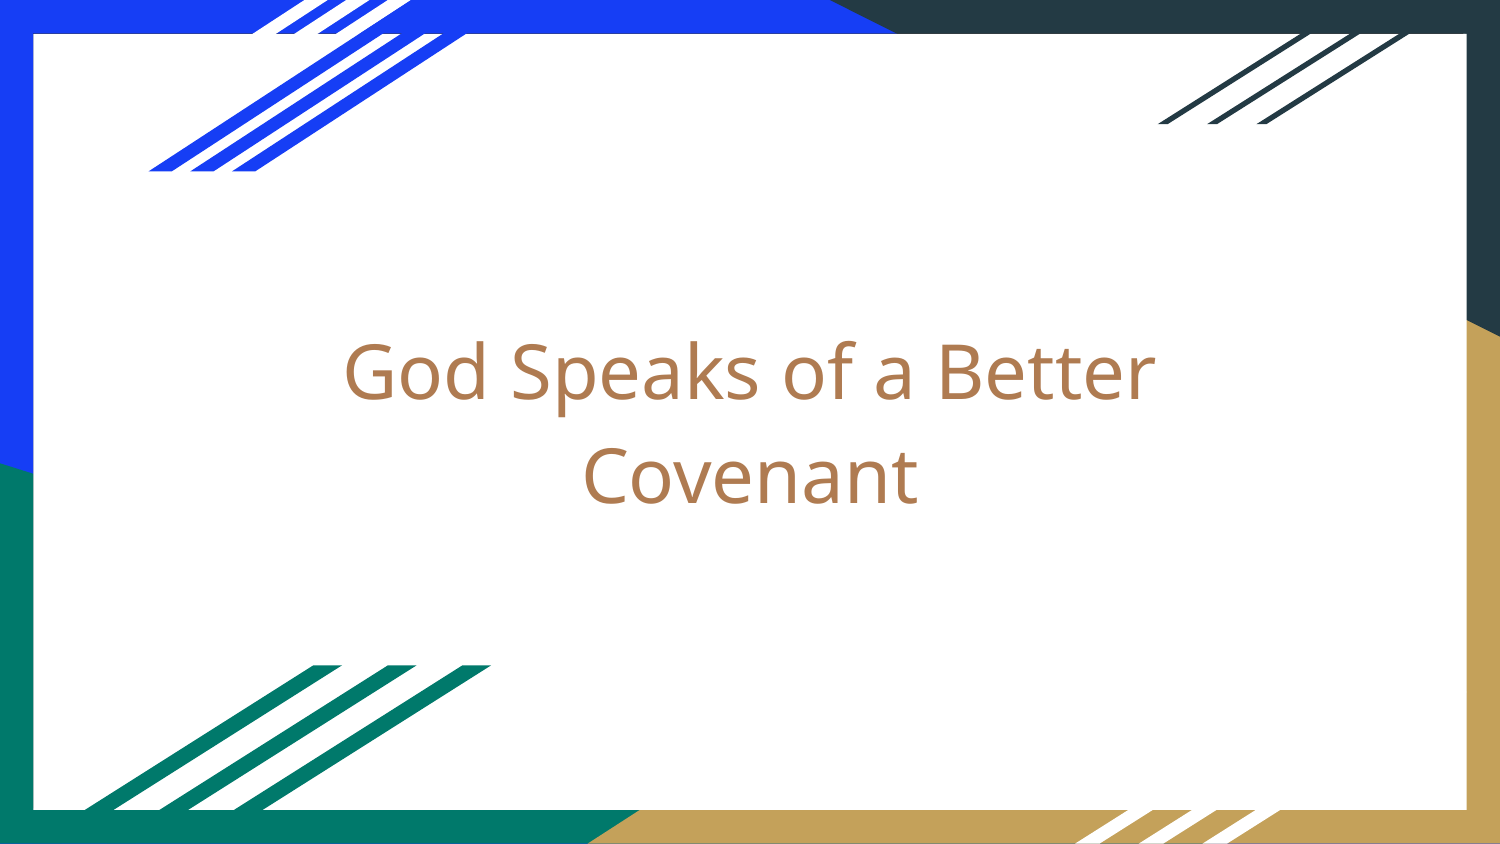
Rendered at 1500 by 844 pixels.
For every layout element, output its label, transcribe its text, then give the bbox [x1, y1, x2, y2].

title God Speaks of a Better Covenant [310, 303, 1190, 541]
